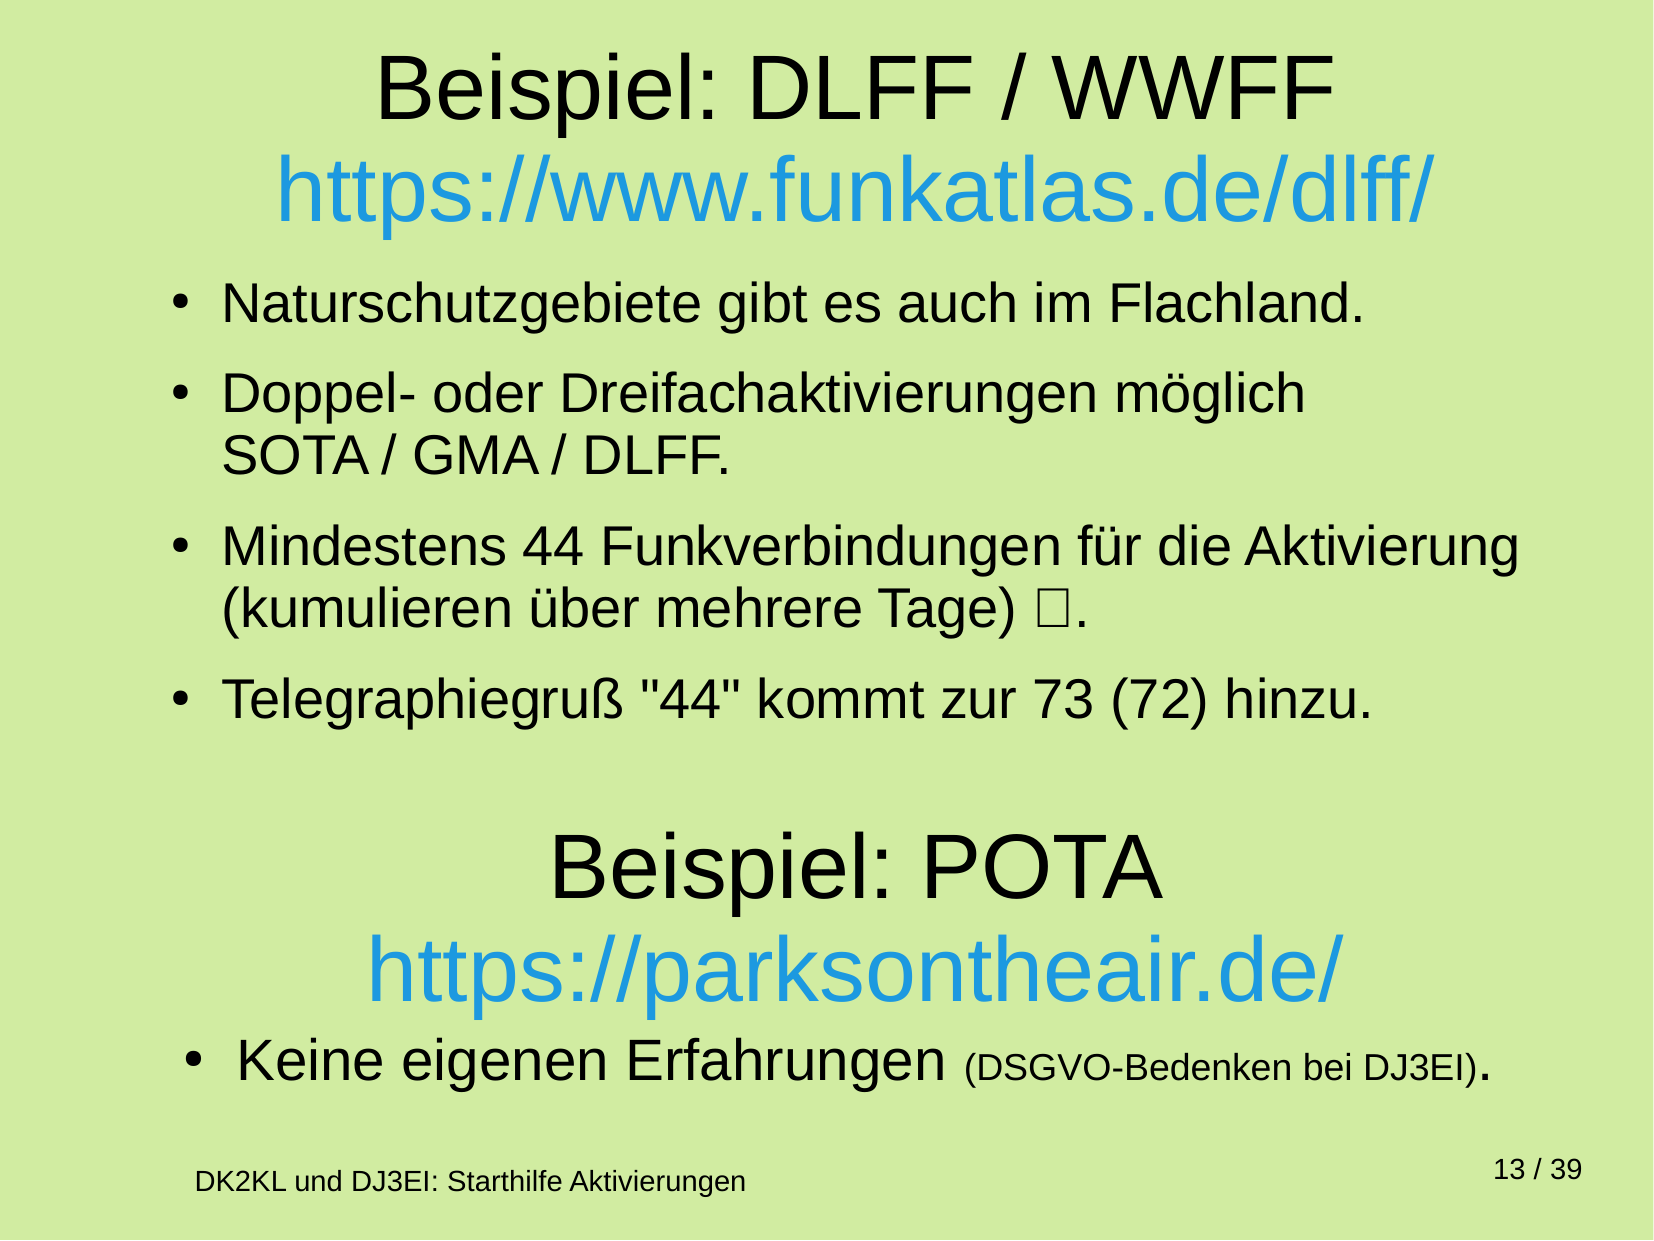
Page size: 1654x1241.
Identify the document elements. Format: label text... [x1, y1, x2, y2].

title Beispiel: POTA https://parksontheair.de/ [153, 814, 1560, 1023]
title Beispiel: DLFF / WWFF https://www.funkatlas.de/dlff/ [153, 35, 1560, 243]
list Naturschutzgebiete gibt es auch im Flachland. Doppel- oder Dreifachaktivierungen möglich SOTA / GMA / DLFF. Mindestens 44 Funkverbindungen für die Aktivierung (kumulieren über mehrere Tage) 🍋. Telegraphiegruß "44" kommt zur 73 (72) hinzu. [153, 271, 1560, 780]
list Keine eigenen Erfahrungen (DSGVO-Bedenken bei DJ3EI). [165, 1027, 1571, 1111]
